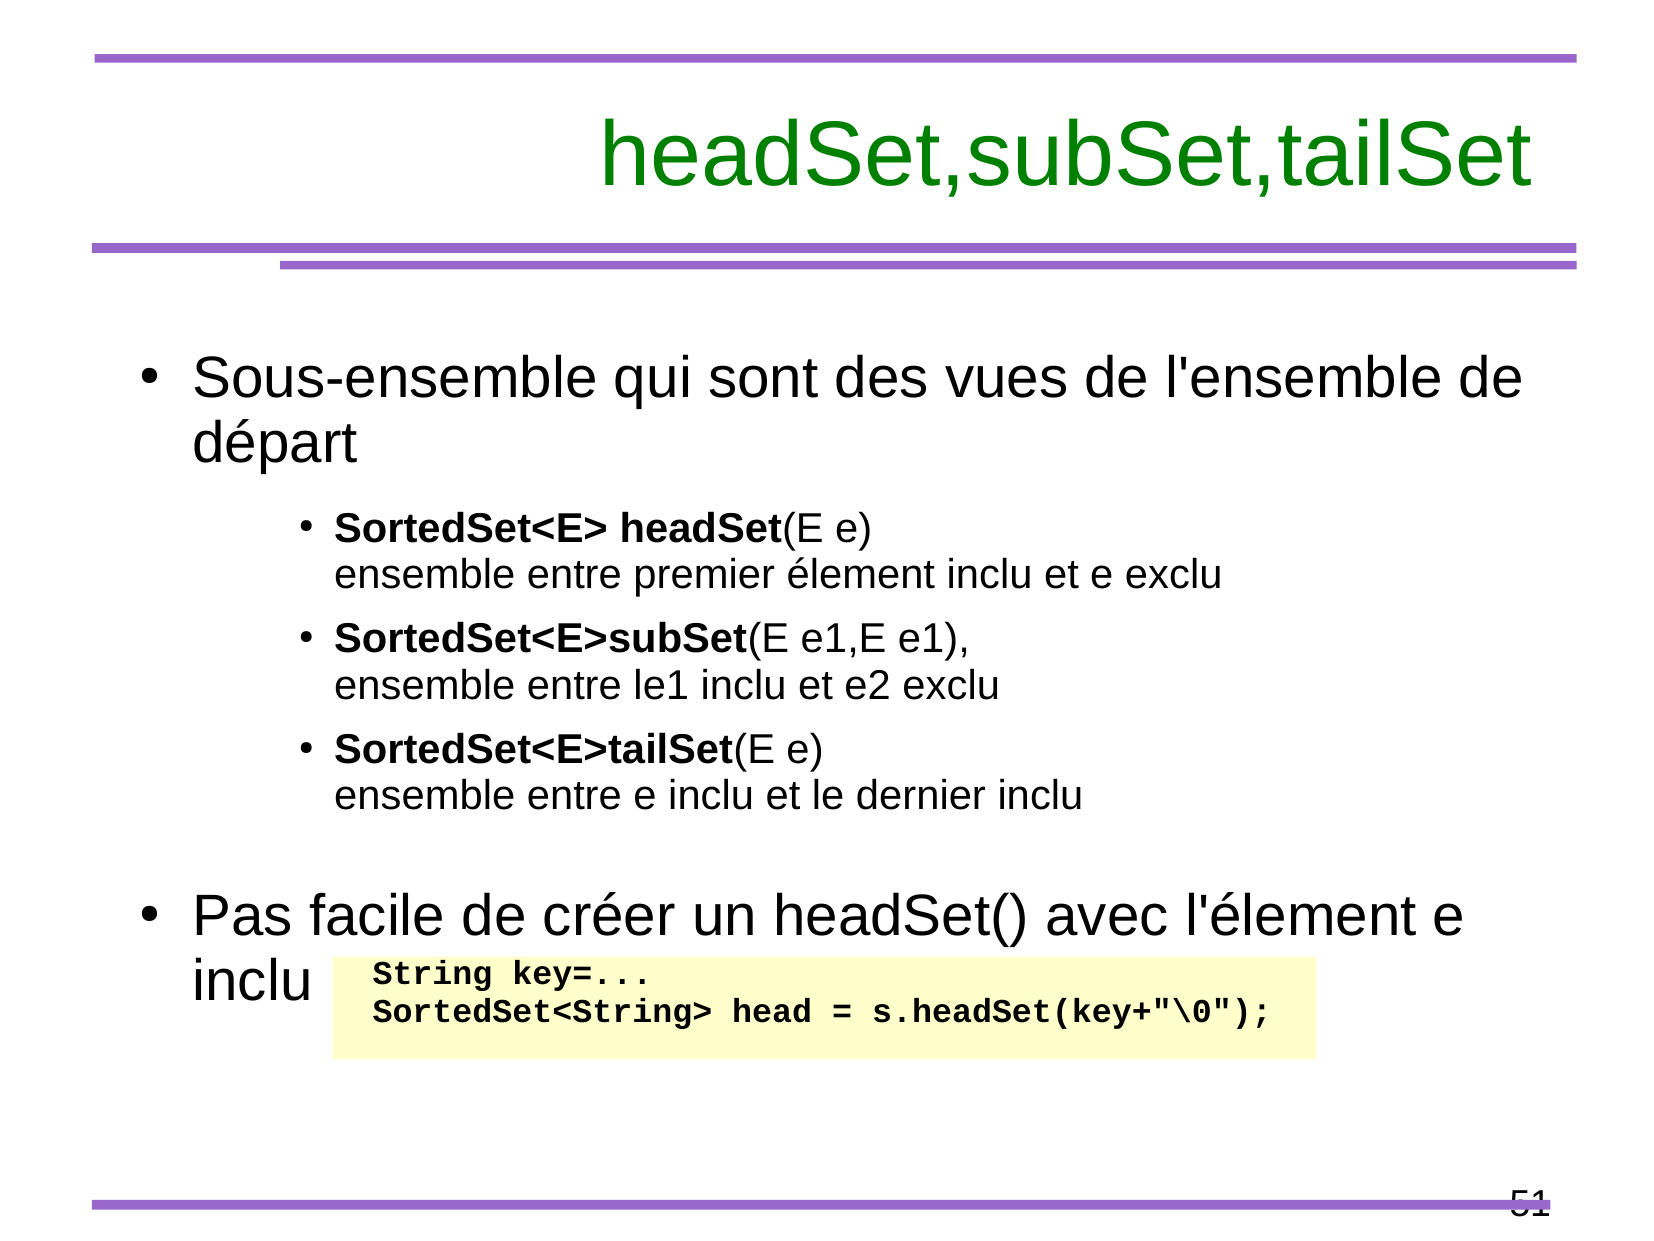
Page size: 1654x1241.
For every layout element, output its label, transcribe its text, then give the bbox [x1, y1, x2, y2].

list Sous-ensemble qui sont des vues de l'ensemble de départ SortedSet<E> headSet(E e) ensemble entre premier élement inclu et e exclu SortedSet<E>subSet(E e1,E e1), ensemble entre le1 inclu et e2 exclu SortedSet<E>tailSet(E e) ensemble entre e inclu et le dernier inclu Pas facile de créer un headSet() avec l'élement e inclu [121, 344, 1570, 1127]
title headSet,subSet,tailSet [121, 49, 1534, 257]
text_box String key=... SortedSet<String> head = s.headSet(key+"\0"); [332, 956, 1316, 1060]
